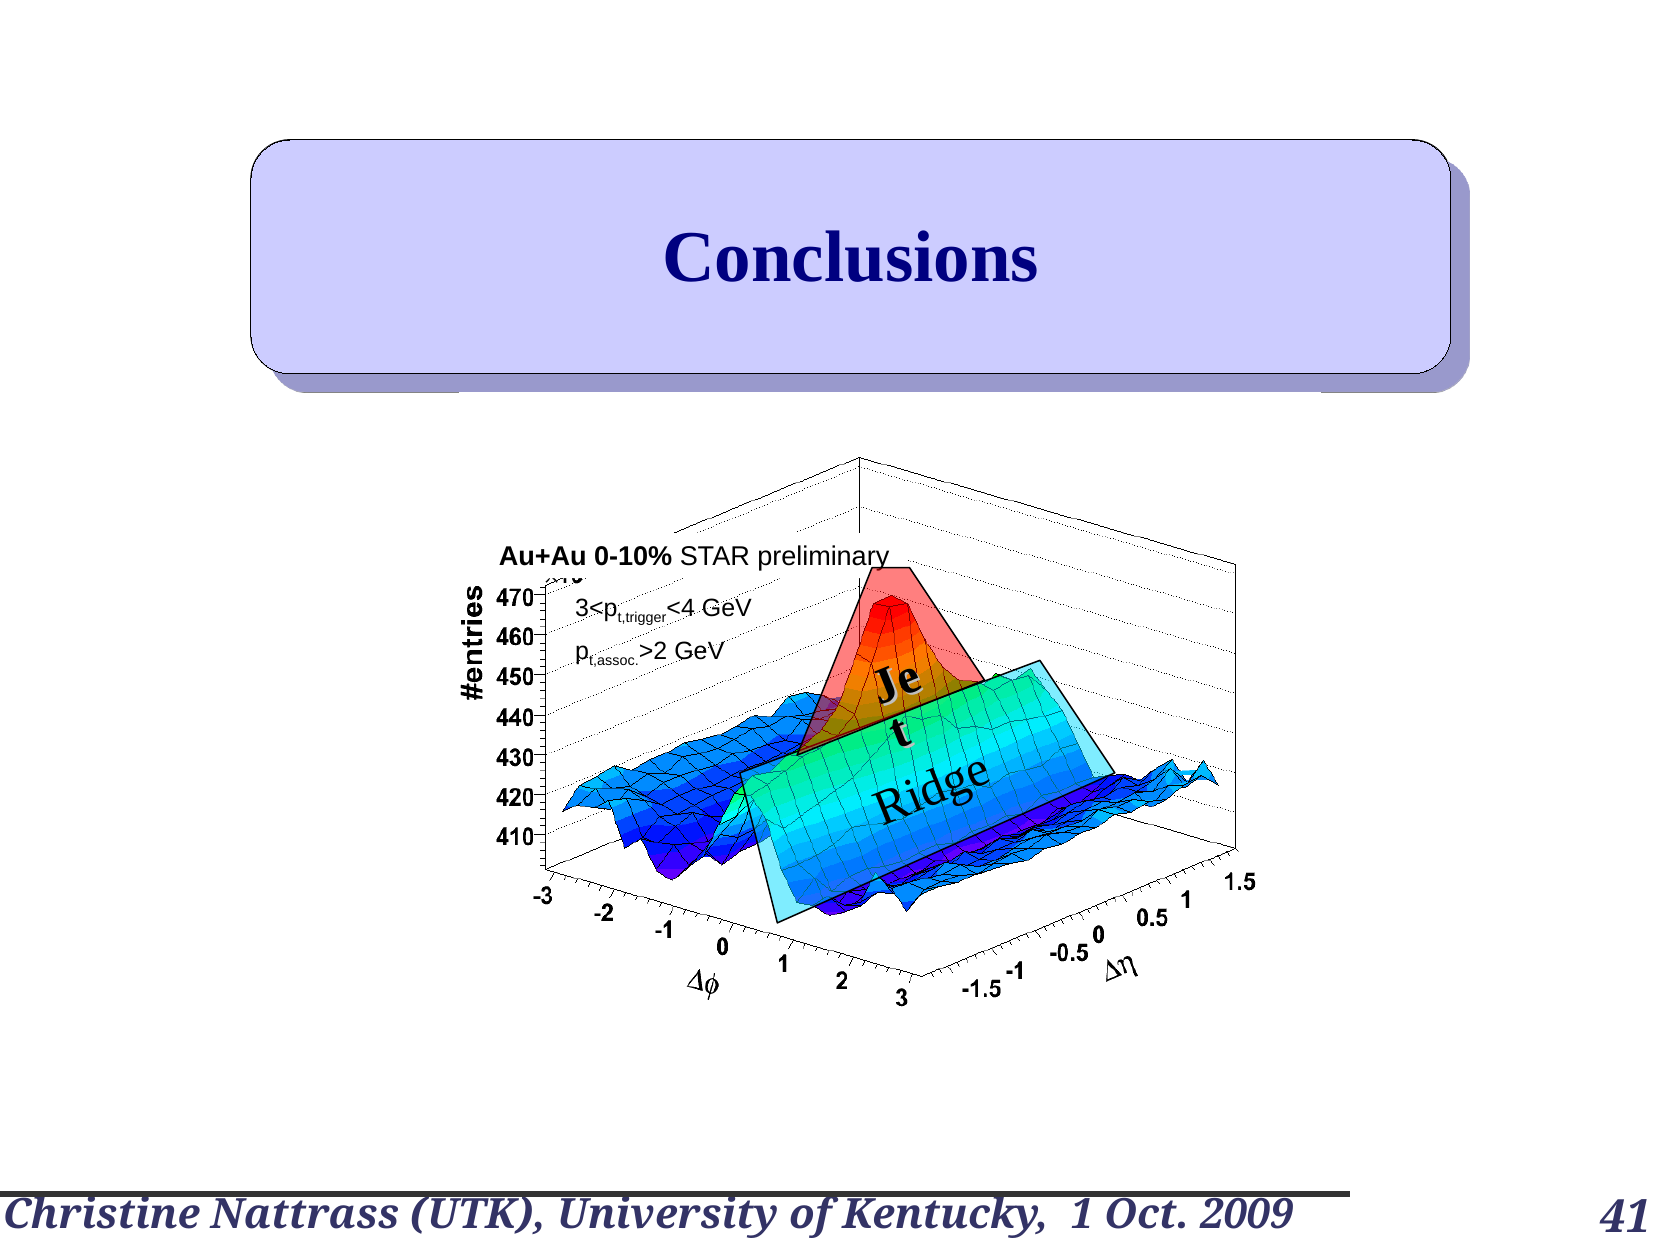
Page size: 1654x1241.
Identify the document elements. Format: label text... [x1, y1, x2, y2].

text_box Conclusions [250, 139, 1451, 374]
text_box Jet [845, 628, 945, 713]
text_box Ridge [949, 774, 960, 786]
text_box Au+Au 0-10% STAR preliminary [484, 533, 907, 579]
picture [459, 392, 1321, 1041]
text_box [739, 567, 1115, 923]
text_box 3<pt,trigger<4 GeV pt,assoc.>2 GeV [560, 581, 768, 673]
text_box Ridge [848, 710, 1044, 834]
